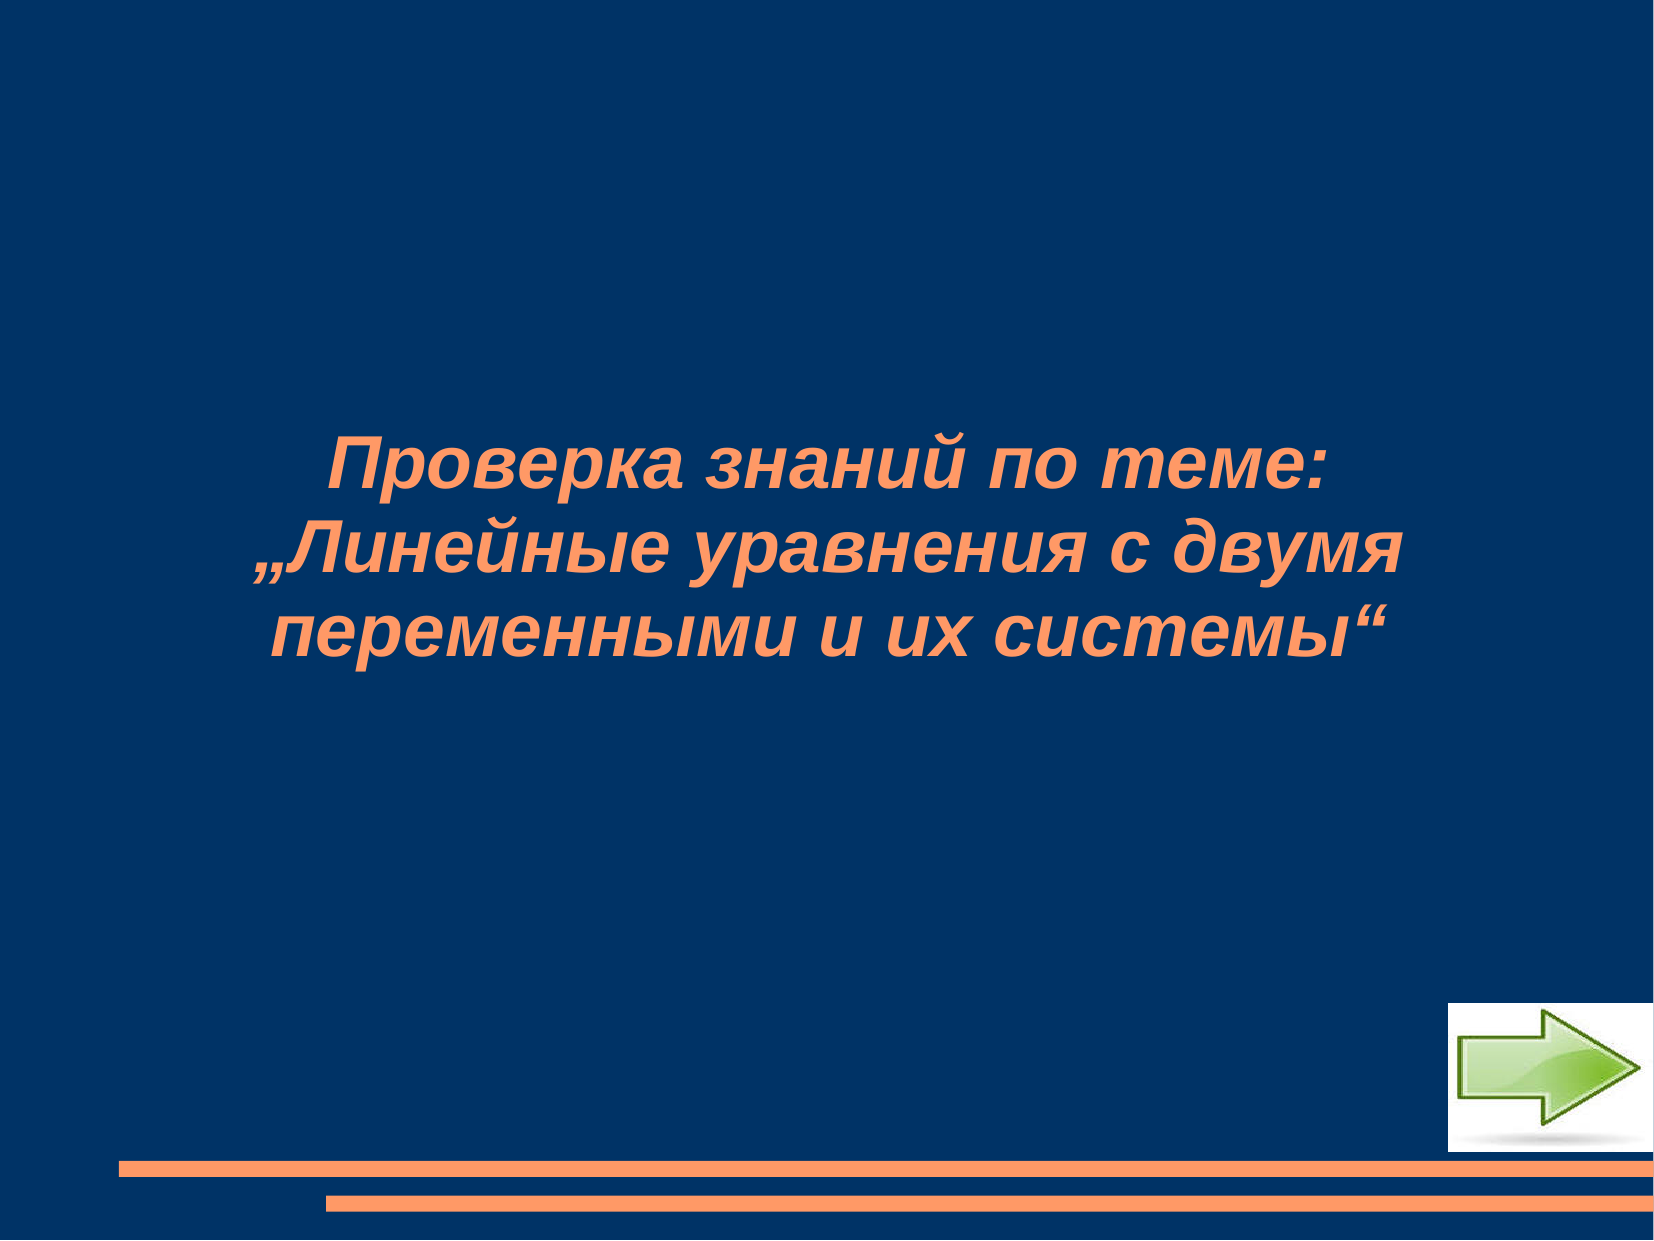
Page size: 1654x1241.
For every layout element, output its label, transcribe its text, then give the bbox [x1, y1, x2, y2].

picture [1448, 1003, 1654, 1152]
title Проверка знаний по теме: „Линейные уравнения с двумя переменными и их системы“ [123, 420, 1536, 673]
